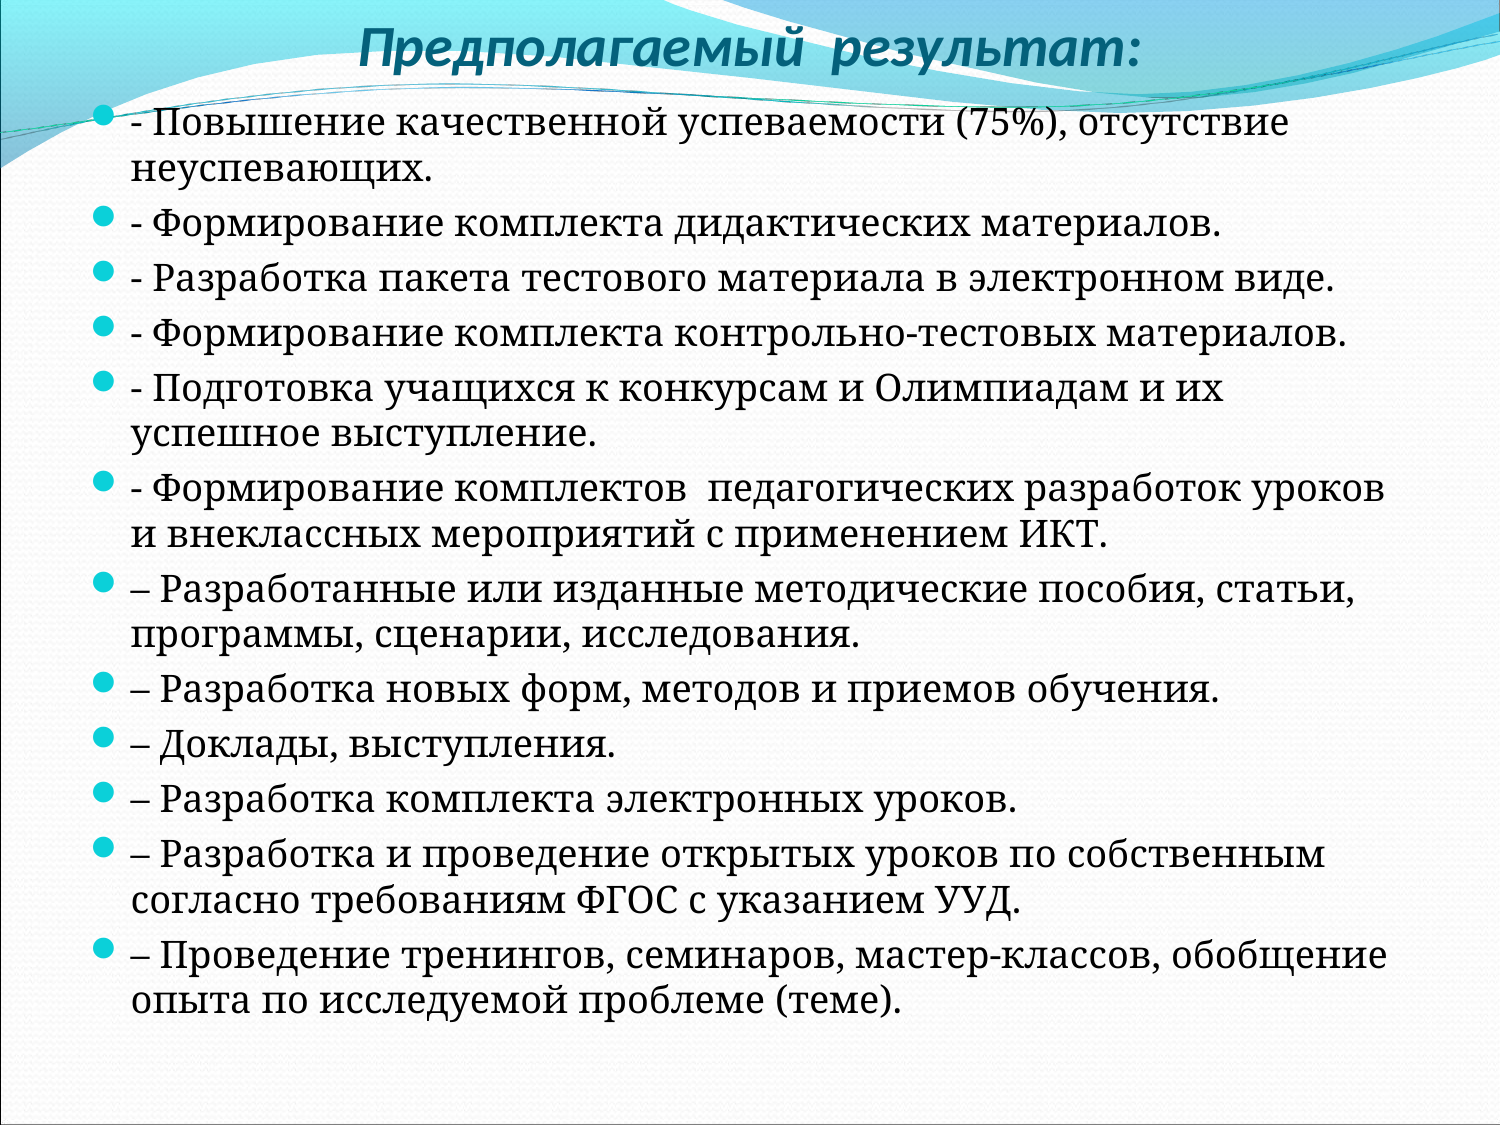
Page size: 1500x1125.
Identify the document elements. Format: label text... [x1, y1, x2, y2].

title Предполагаемый результат: [75, 0, 1426, 79]
list - Повышение качественной успеваемости (75%), отсутствие неуспевающих. - Формирование комплекта дидактических материалов. - Разработка пакета тестового материала в электронном виде. - Формирование комплекта контрольно-тестовых материалов. - Подготовка учащихся к конкурсам и Олимпиадам и их успешное выступление. - Формирование комплектов педагогических разработок уроков и внеклассных мероприятий с применением ИКТ. – Разработанные или изданные методические пособия, статьи, программы, сценарии, исследования. – Разработка новых форм, методов и приемов обучения. – Доклады, выступления. – Разработка комплекта электронных уроков. – Разработка и проведение открытых уроков по собственным согласно требованиям ФГОС с указанием УУД. – Проведение тренингов, семинаров, мастер-классов, обобщение опыта по исследуемой проблеме (теме). [75, 90, 1426, 1038]
picture [0, 0, 1500, 1125]
